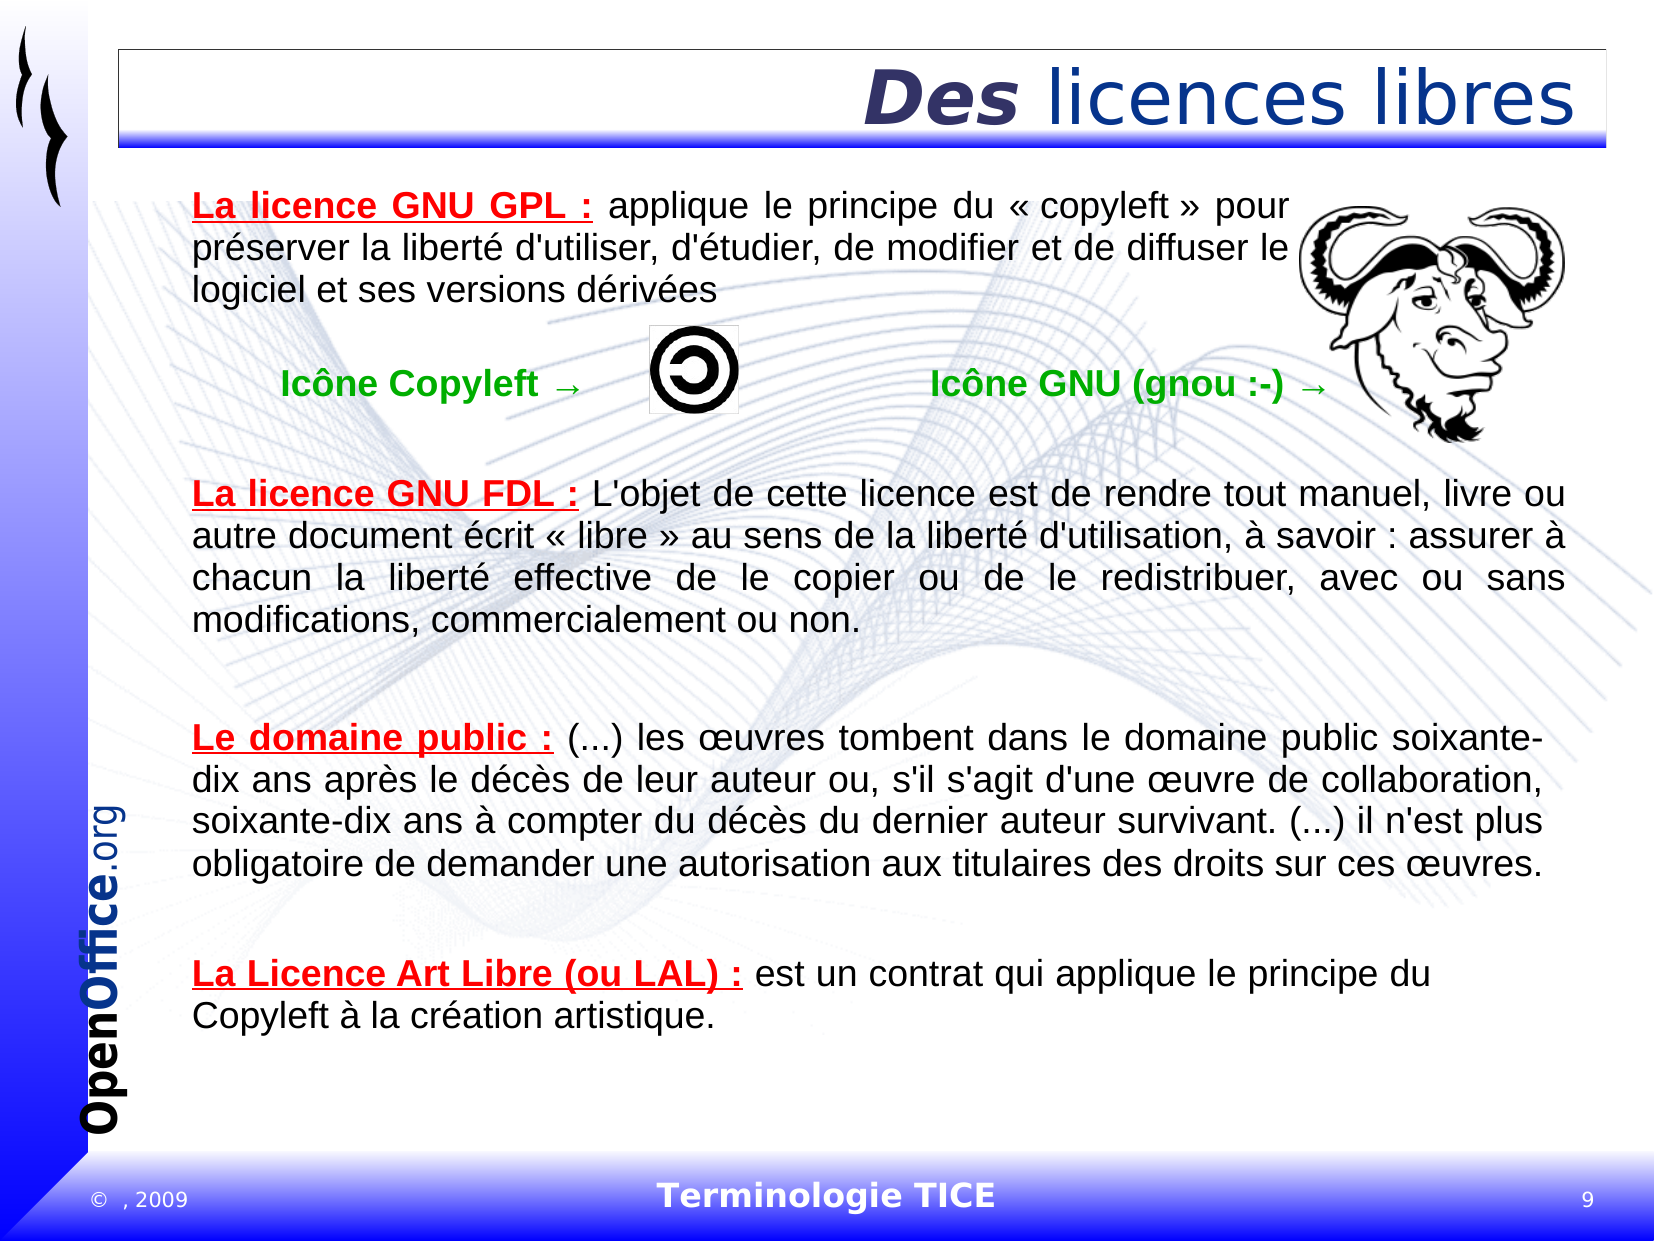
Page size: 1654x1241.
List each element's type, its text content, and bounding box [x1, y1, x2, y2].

picture [1299, 206, 1565, 443]
text_box Icône Copyleft → [265, 355, 602, 414]
text_box Icône GNU (gnou :-) → [915, 355, 1348, 414]
title Des licences libres [118, 54, 1607, 143]
text_box La Licence Art Libre (ou LAL) : est un contrat qui applique le principe du Copyleft à la création artistique. [177, 944, 1565, 1045]
text_box La licence GNU FDL : L'objet de cette licence est de rendre tout manuel, livre ou autre document écrit « libre » au sens de la liberté d'utilisation, à savoir : assurer à chacun la liberté effective de le copier ou de le redistribuer, avec ou sans modifications, commercialement ou non. [177, 465, 1625, 650]
text_box Le domaine public : (...) les œuvres tombent dans le domaine public soixante-dix ans après le décès de leur auteur ou, s'il s'agit d'une œuvre de collaboration, soixante-dix ans à compter du décès du dernier auteur survivant. (...) il n'est plus obligatoire de demander une autorisation aux titulaires des droits sur ces œuvres. [177, 708, 1565, 893]
text_box La licence GNU GPL : applique le principe du « copyleft » pour préserver la liberté d'utiliser, d'étudier, de modifier et de diffuser le logiciel et ses versions dérivées [177, 177, 1329, 320]
picture [649, 325, 739, 414]
